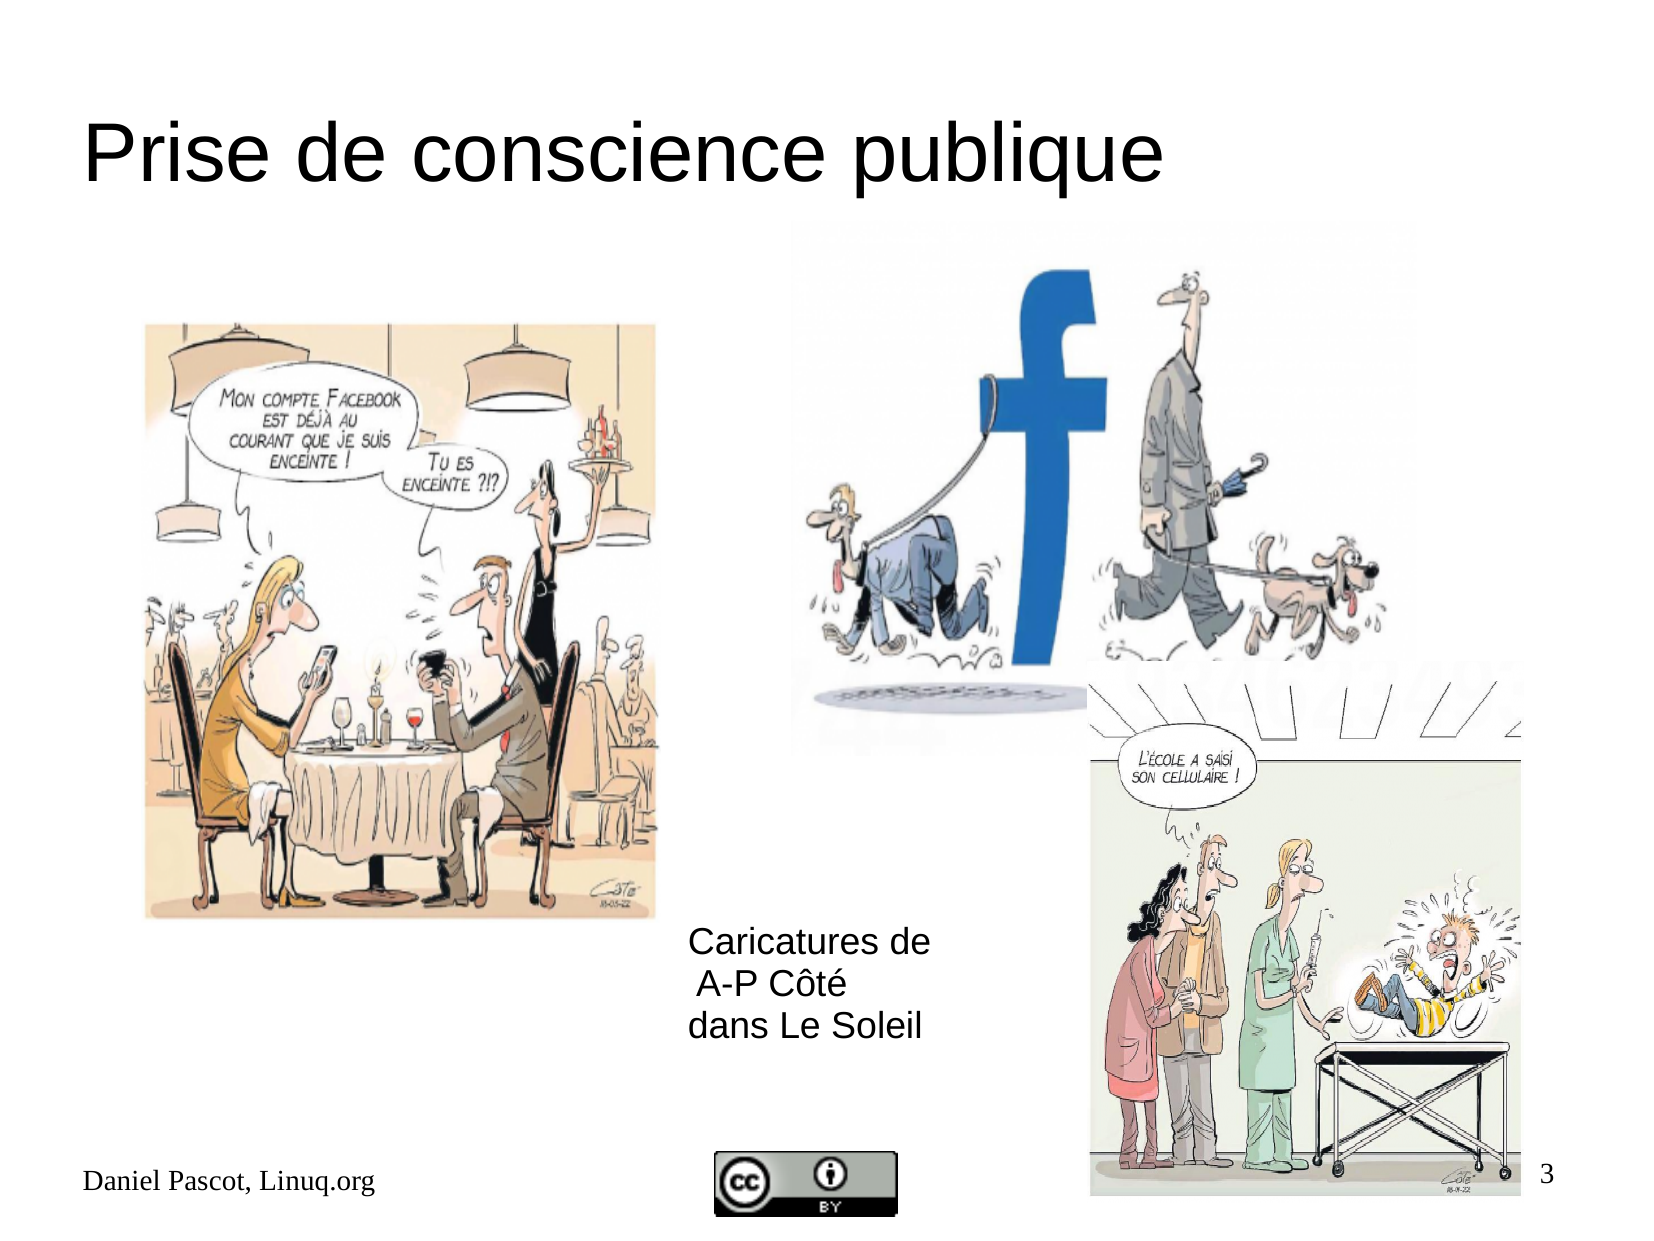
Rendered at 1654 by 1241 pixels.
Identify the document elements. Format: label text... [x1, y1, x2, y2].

picture [141, 318, 661, 923]
title Prise de conscience publique [82, 49, 1571, 257]
picture [714, 1151, 898, 1217]
picture [791, 220, 1524, 1203]
text_box Caricatures de A-P Côté dans Le Soleil [673, 913, 952, 1119]
